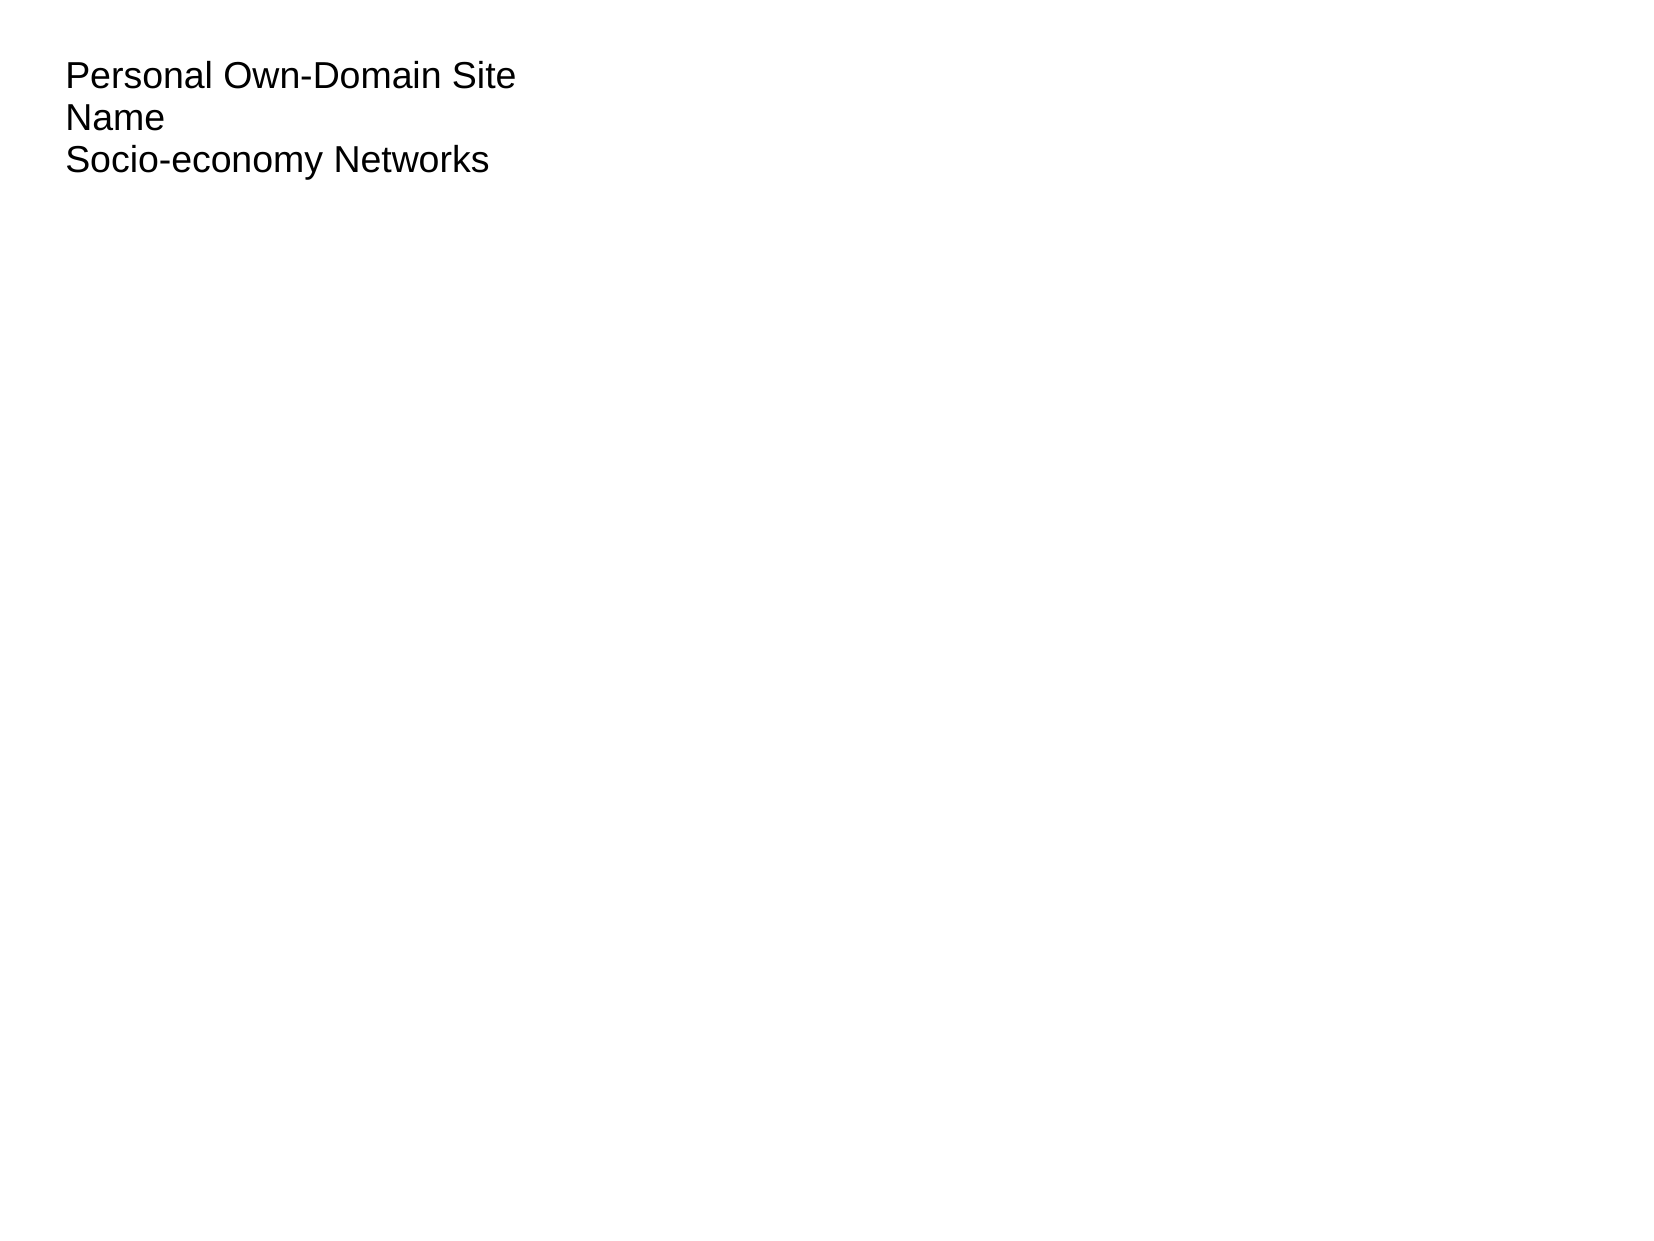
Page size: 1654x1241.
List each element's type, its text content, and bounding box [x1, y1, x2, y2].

text_box Personal Own-Domain Site Name Socio-economy Networks [50, 47, 532, 189]
